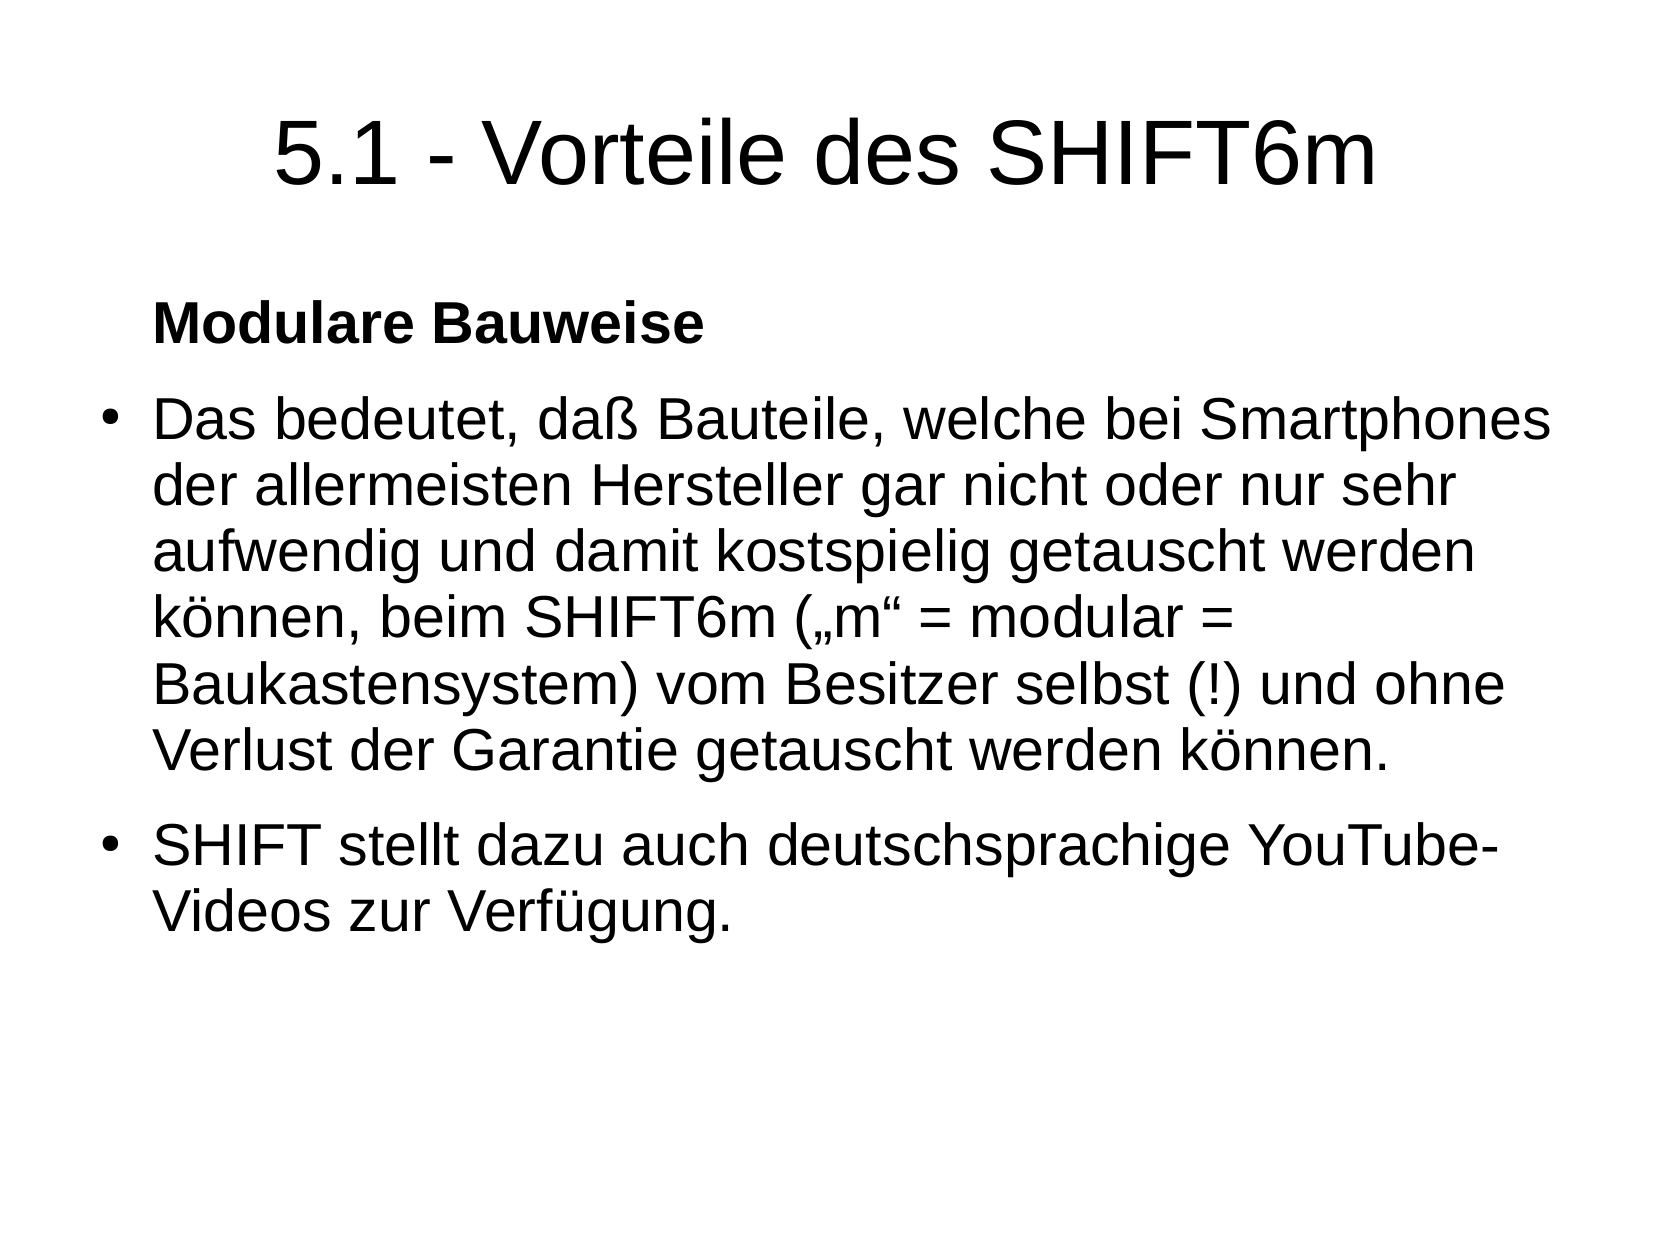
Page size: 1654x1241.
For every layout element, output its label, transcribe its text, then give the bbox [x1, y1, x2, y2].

title 5.1 - Vorteile des SHIFT6m [82, 49, 1571, 257]
list Modulare Bauweise Das bedeutet, daß Bauteile, welche bei Smartphones der allermeisten Hersteller gar nicht oder nur sehr aufwendig und damit kostspielig getauscht werden können, beim SHIFT6m („m“ = modular = Baukastensystem) vom Besitzer selbst (!) und ohne Verlust der Garantie getauscht werden können. SHIFT stellt dazu auch deutschsprachige YouTube-Videos zur Verfügung. [82, 290, 1571, 1010]
